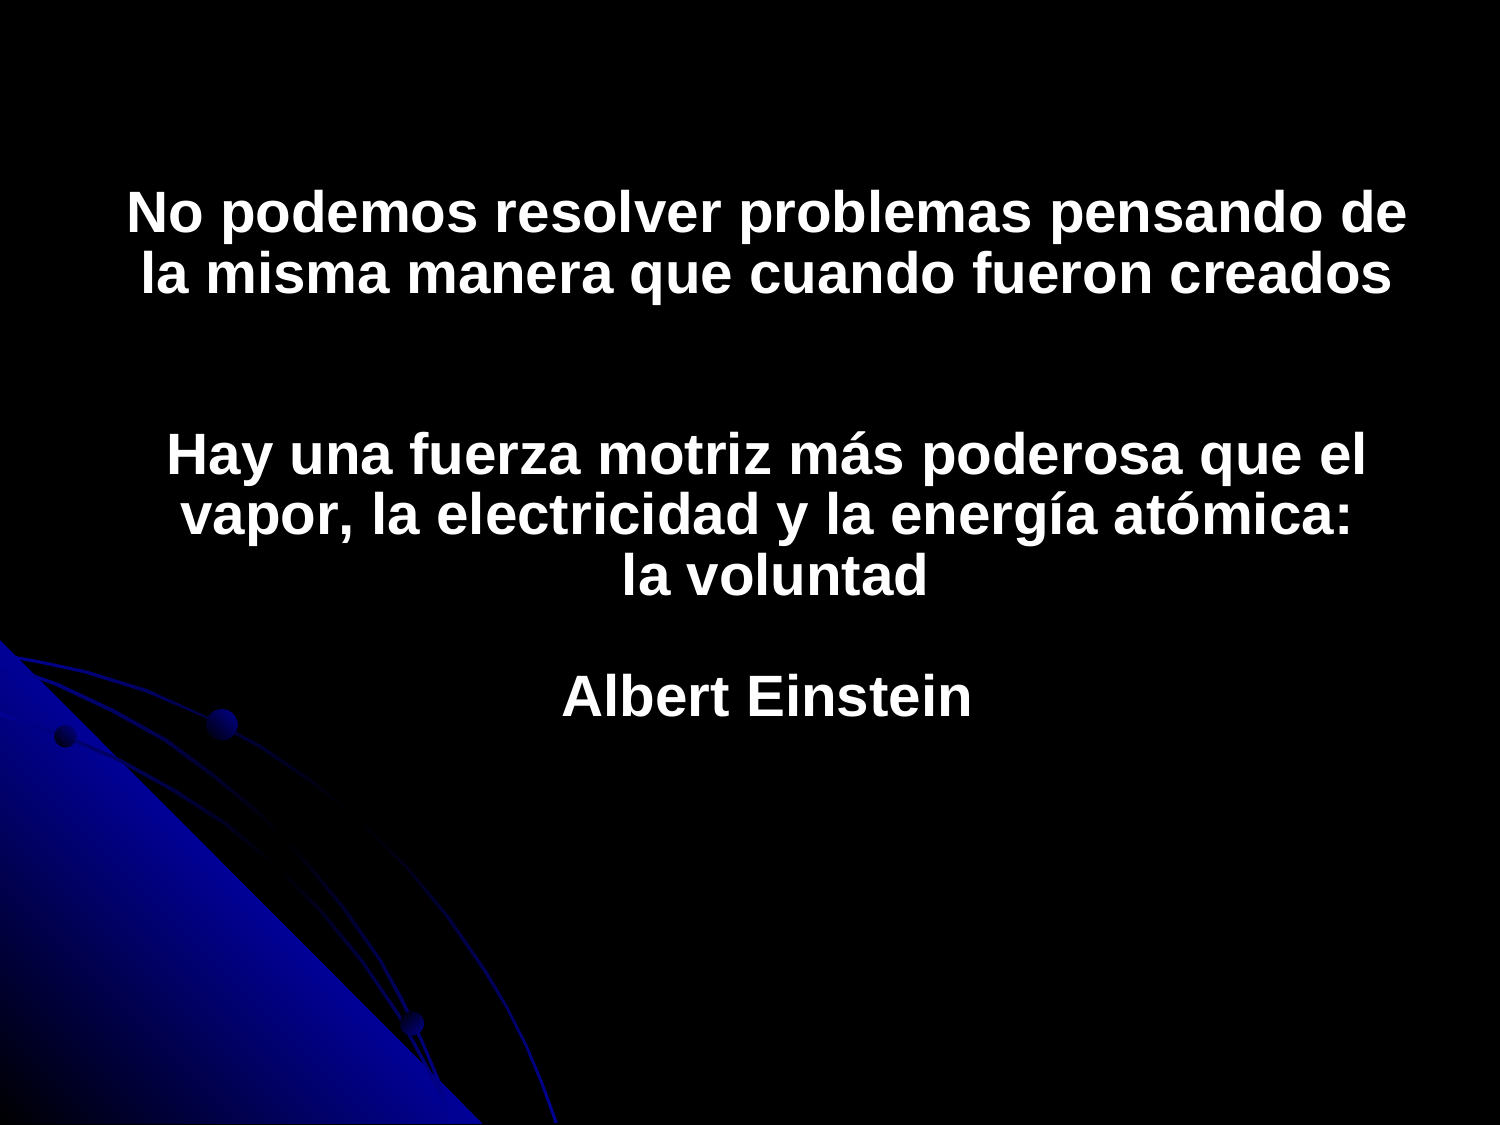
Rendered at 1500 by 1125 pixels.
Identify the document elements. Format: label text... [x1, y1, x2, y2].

text_box No podemos resolver problemas pensando de la misma manera que cuando fueron creados Hay una fuerza motriz más poderosa que el vapor, la electricidad y la energía atómica: la voluntad Albert Einstein [88, 177, 1447, 754]
